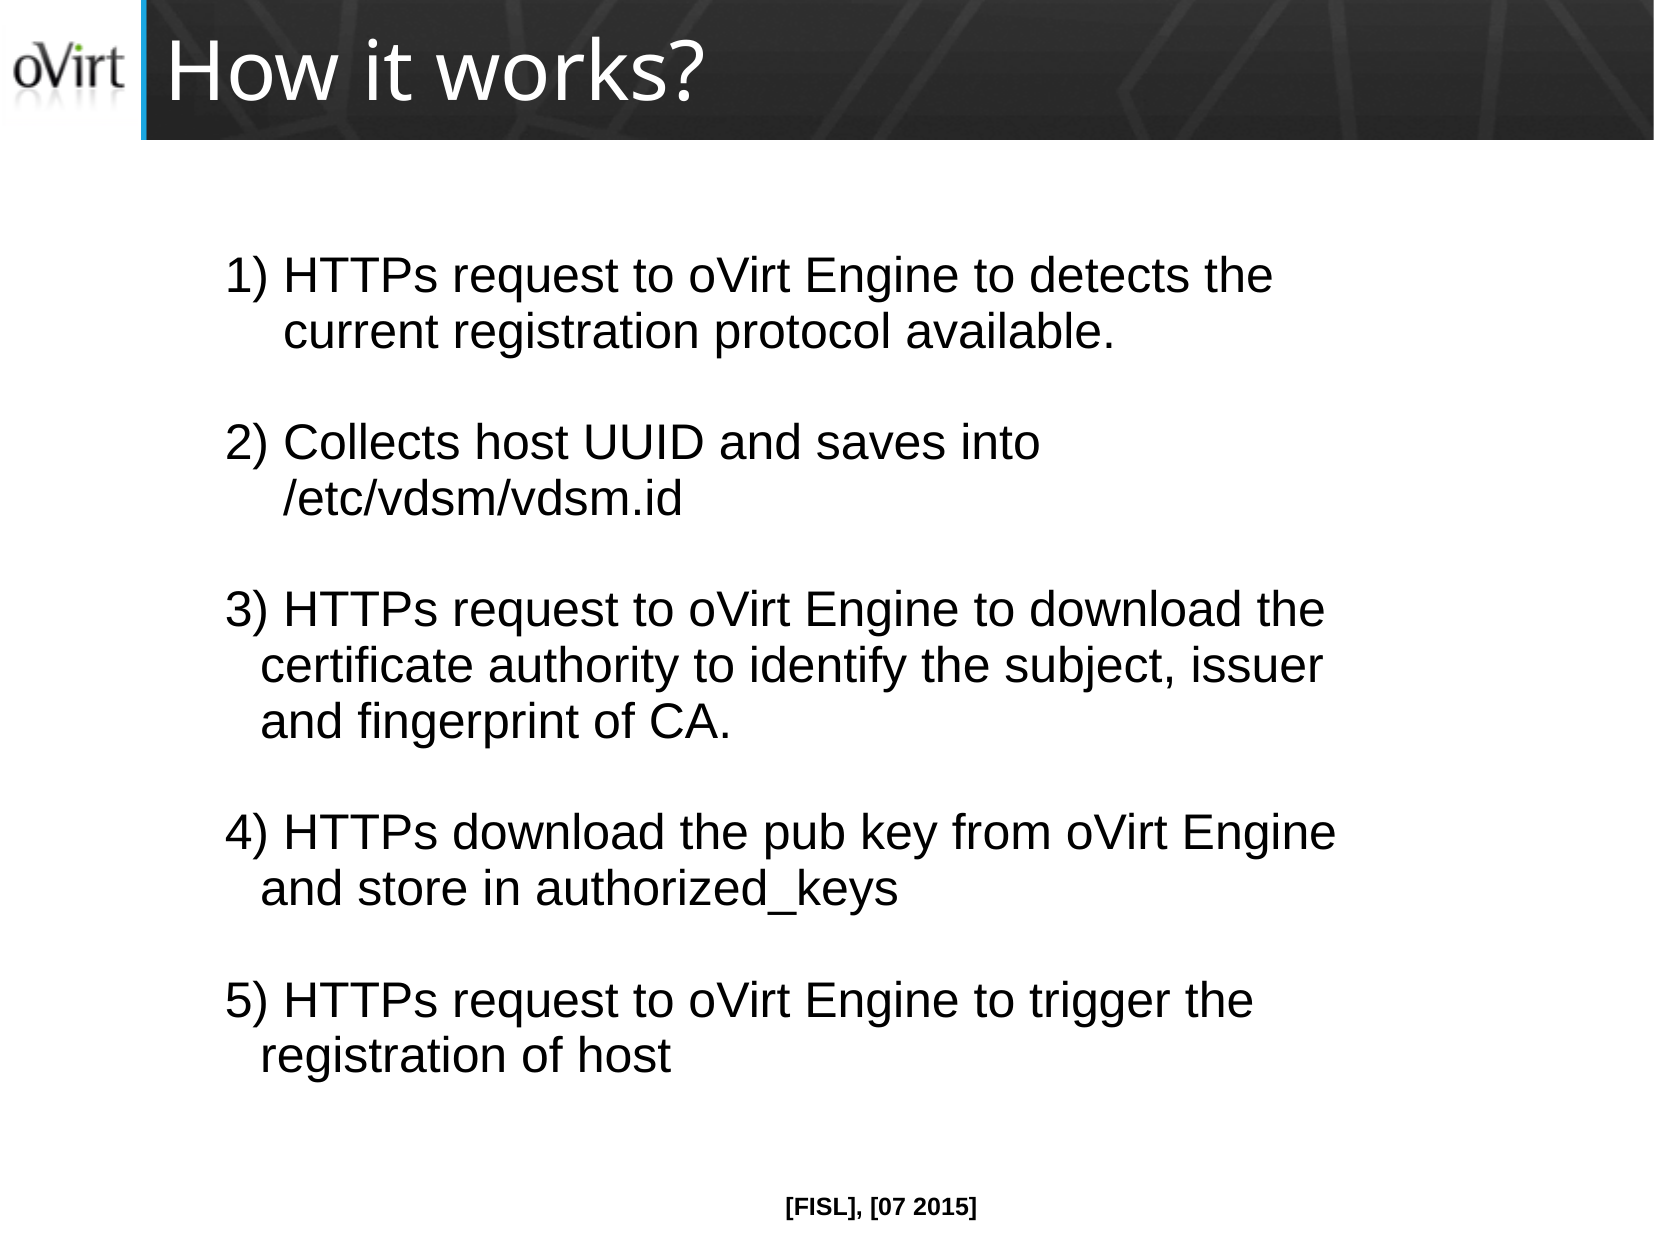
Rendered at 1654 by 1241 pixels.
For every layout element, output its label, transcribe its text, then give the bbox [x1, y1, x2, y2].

title How it works? [164, 18, 1653, 119]
picture [0, 0, 1654, 140]
text_box HTTPs request to oVirt Engine to detects the current registration protocol available. Collects host UUID and saves into /etc/vdsm/vdsm.id HTTPs request to oVirt Engine to download the certificate authority to identify the subject, issuer and fingerprint of CA. HTTPs download the pub key from oVirt Engine and store in authorized_keys HTTPs request to oVirt Engine to trigger the registration of host [210, 239, 1366, 1091]
